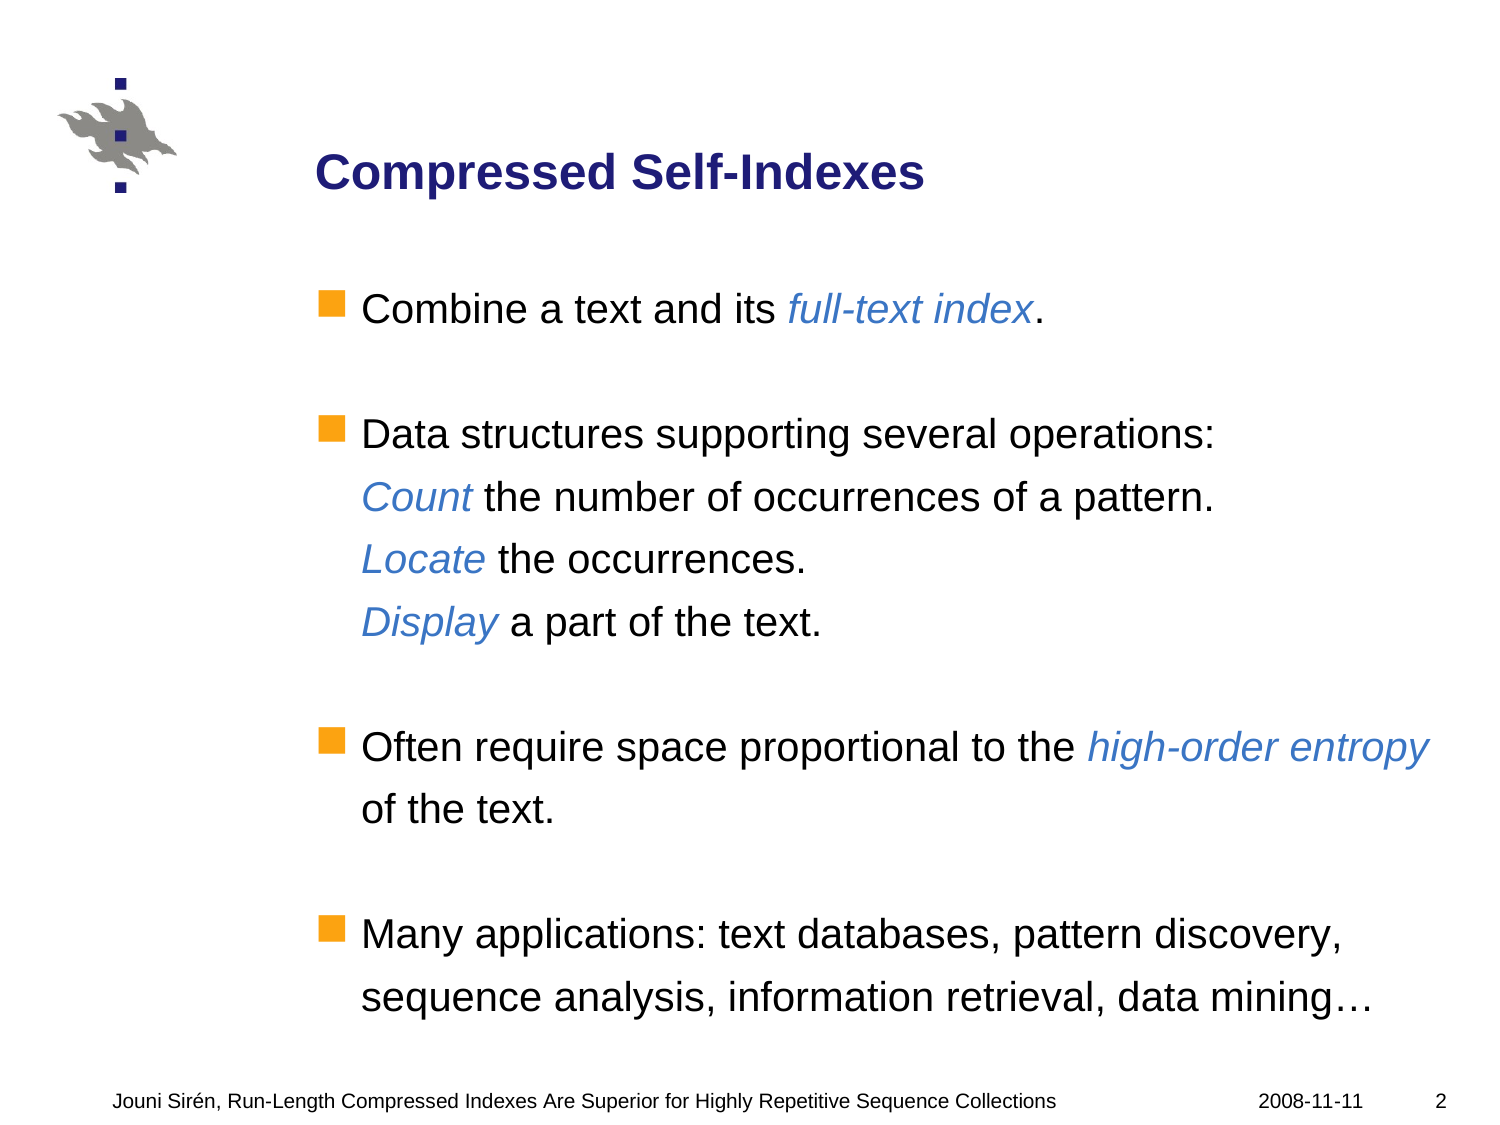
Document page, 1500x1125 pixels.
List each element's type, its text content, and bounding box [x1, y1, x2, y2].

list Combine a text and its full-text index. Data structures supporting several operations: Count the number of occurrences of a pattern. Locate the occurrences. Display a part of the text. Often require space proportional to the high-order entropy of the text. Many applications: text databases, pattern discovery, sequence analysis, information retrieval, data mining… [299, 262, 1450, 1076]
title Compressed Self-Indexes [299, 24, 1450, 209]
picture [57, 78, 177, 193]
